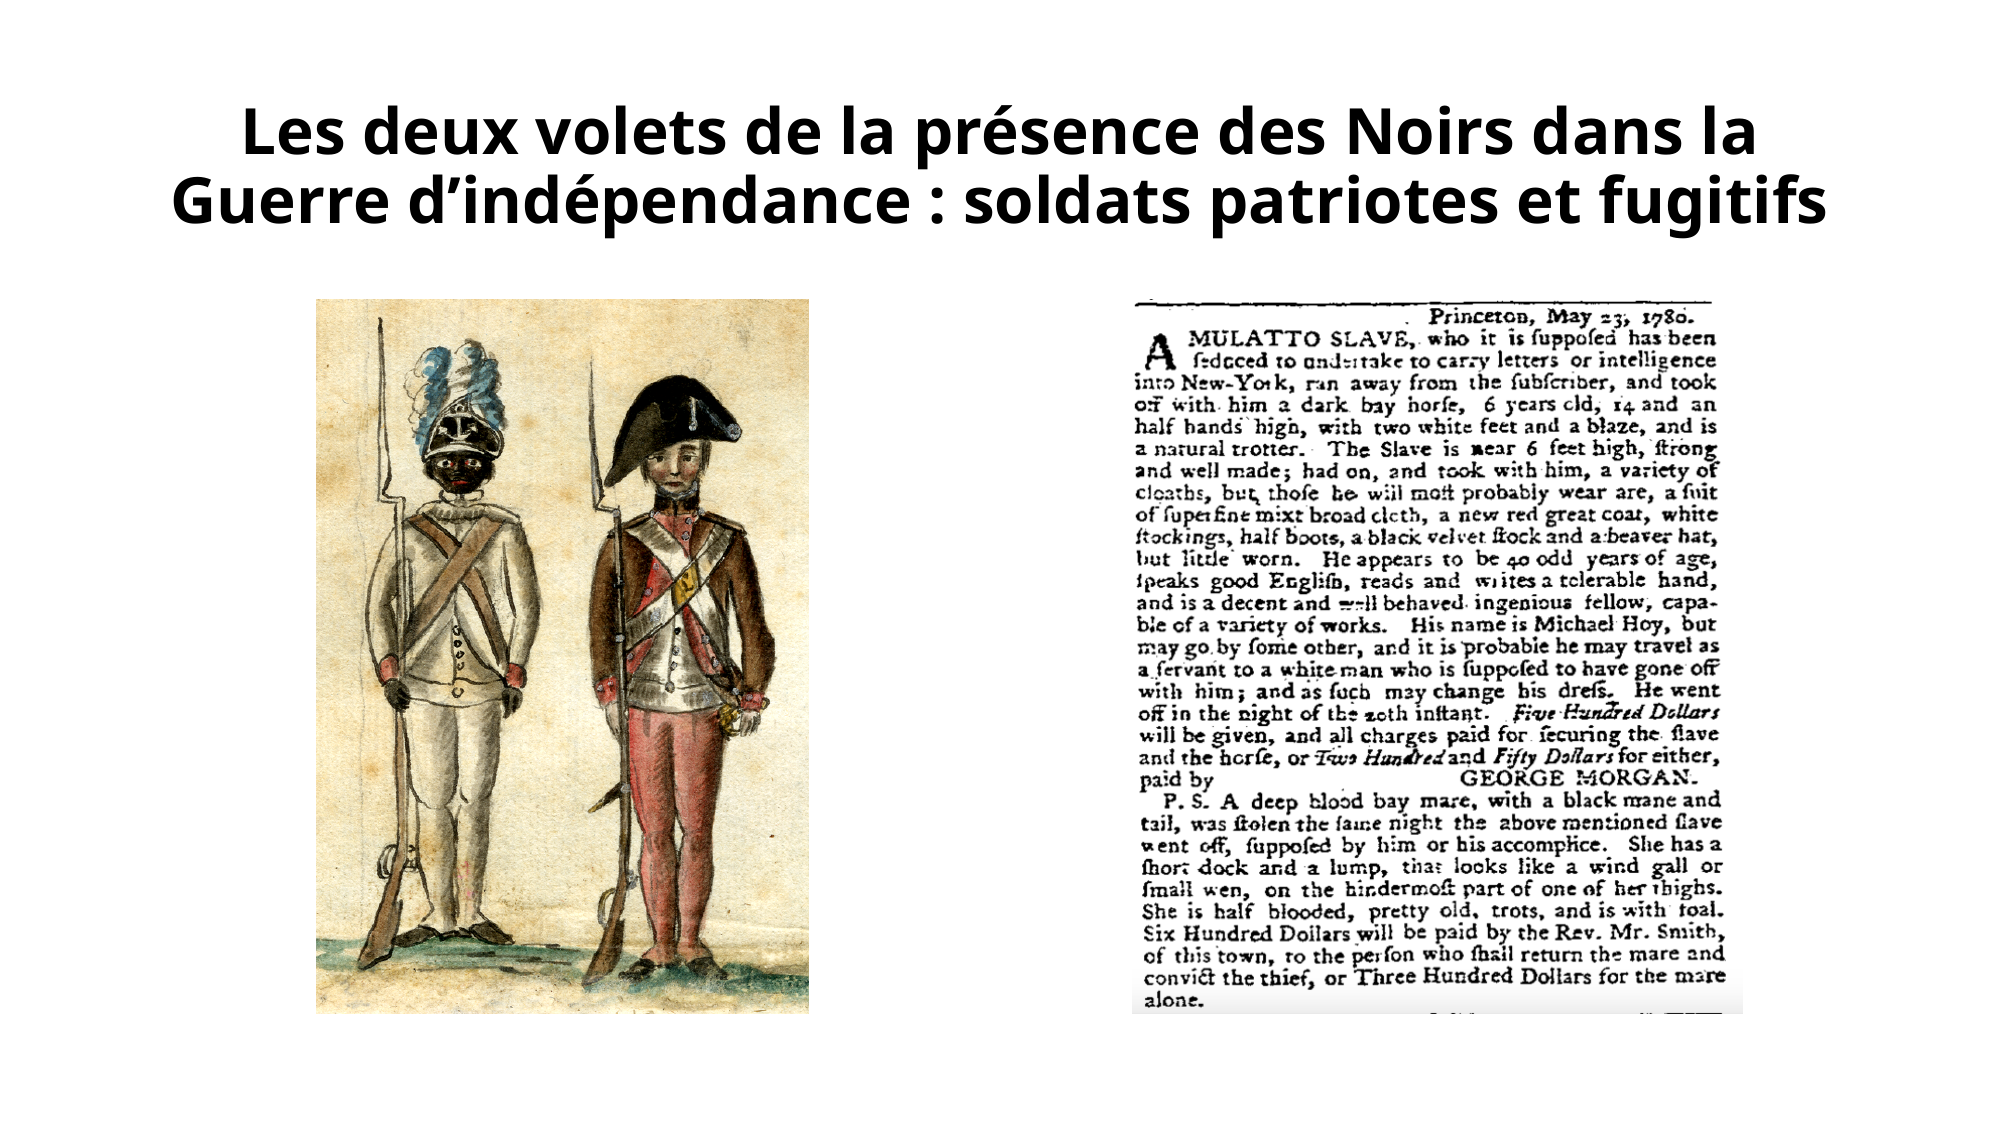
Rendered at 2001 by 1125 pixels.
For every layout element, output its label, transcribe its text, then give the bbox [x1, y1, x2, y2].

picture [1132, 299, 1743, 1014]
title Les deux volets de la présence des Noirs dans la Guerre d’indépendance : soldats patriotes et fugitifs [137, 59, 1863, 278]
picture [316, 299, 809, 1014]
